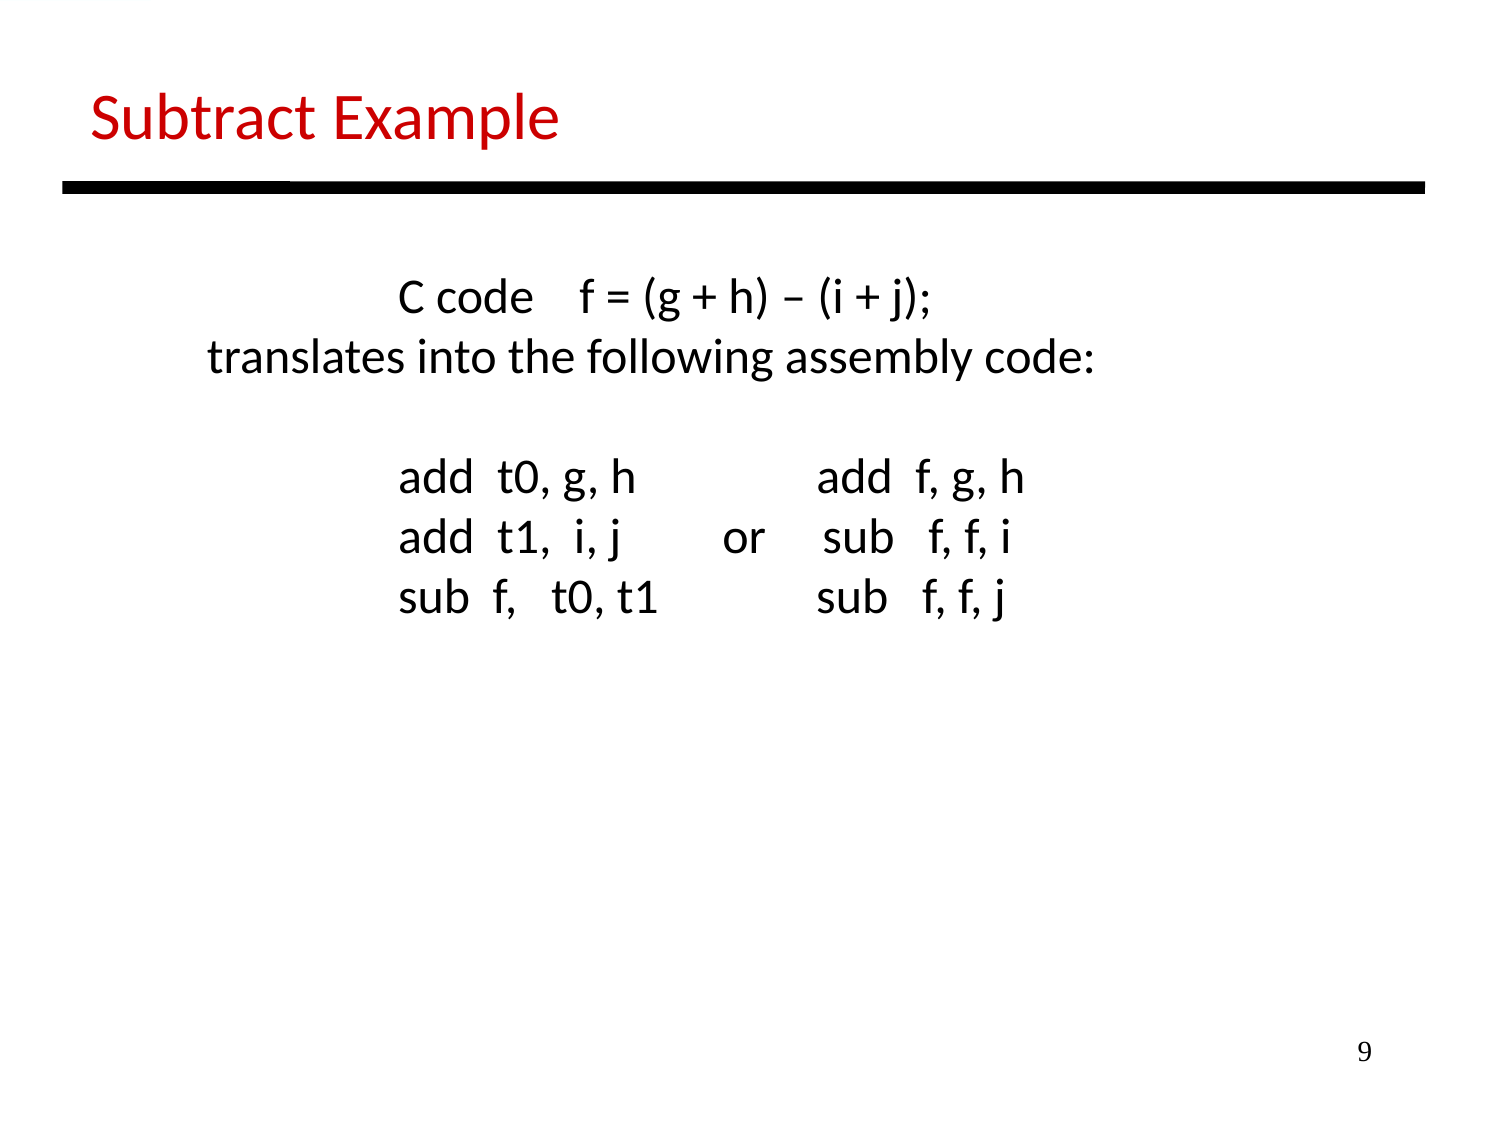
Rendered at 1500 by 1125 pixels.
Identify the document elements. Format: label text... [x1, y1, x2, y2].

text_box C code f = (g + h) – (i + j); translates into the following assembly code: add t0, g, h add f, g, h add t1, i, j or sub f, f, i sub f, t0, t1 sub f, f, j [192, 256, 1112, 752]
slide_number <number> [1074, 1025, 1388, 1100]
text_box Subtract Example [75, 65, 577, 160]
